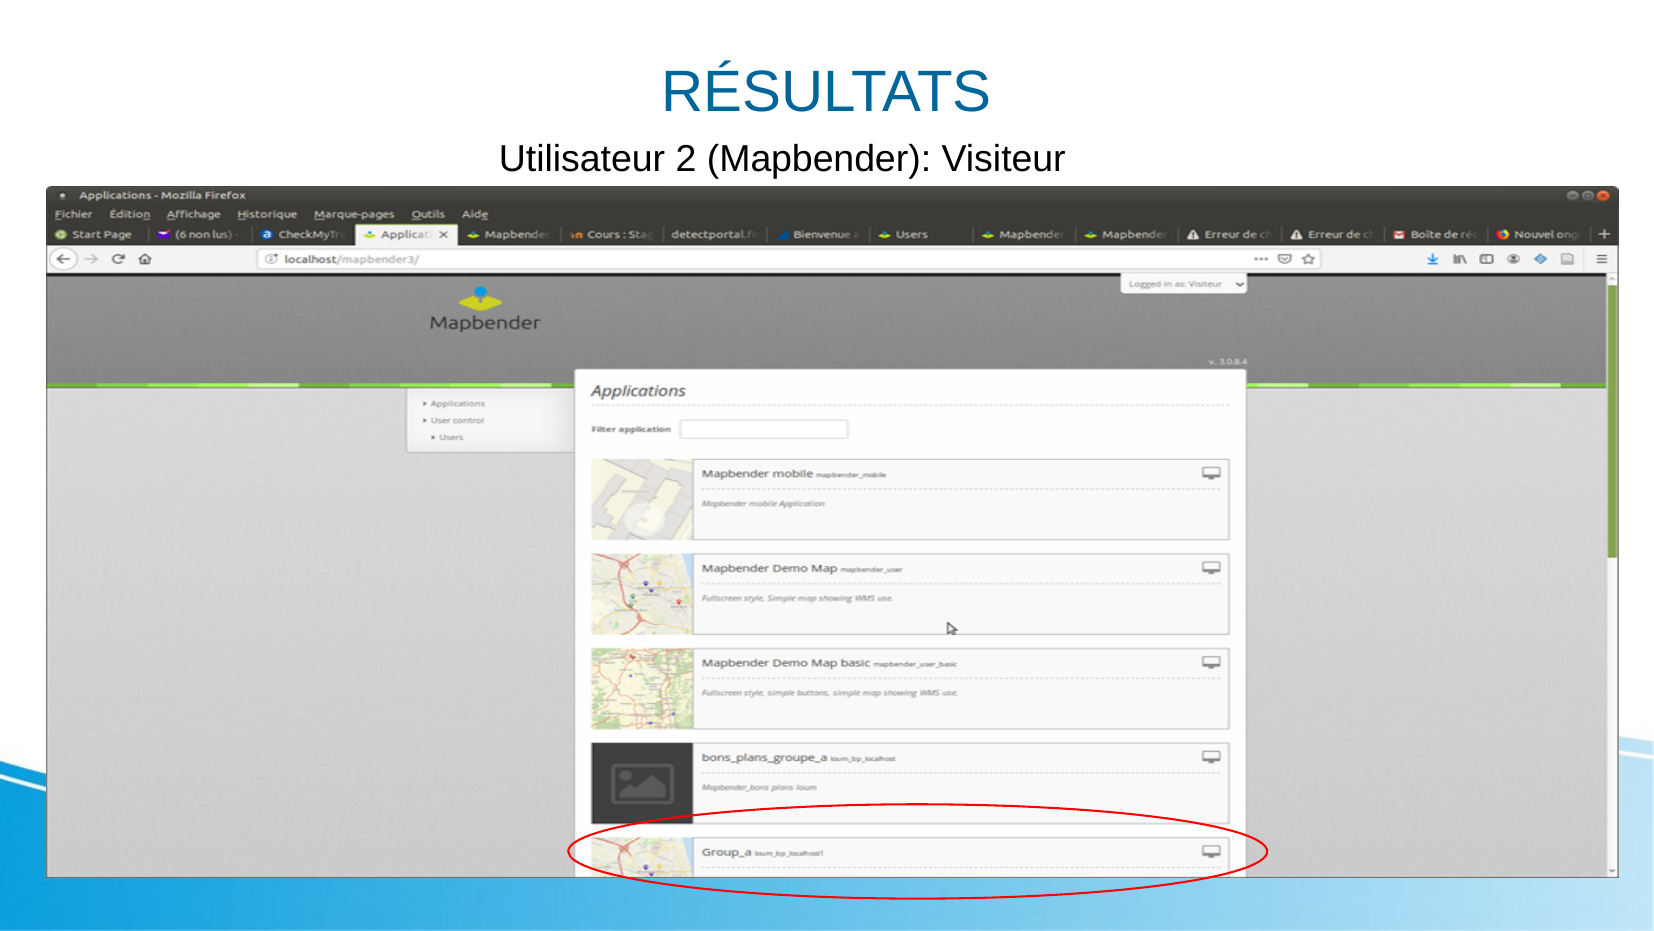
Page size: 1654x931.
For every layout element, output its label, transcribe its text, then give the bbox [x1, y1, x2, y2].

picture [0, 186, 1654, 931]
text_box Utilisateur 2 (Mapbender): Visiteur [484, 129, 1140, 186]
title RÉSULTATS [82, 10, 1571, 166]
